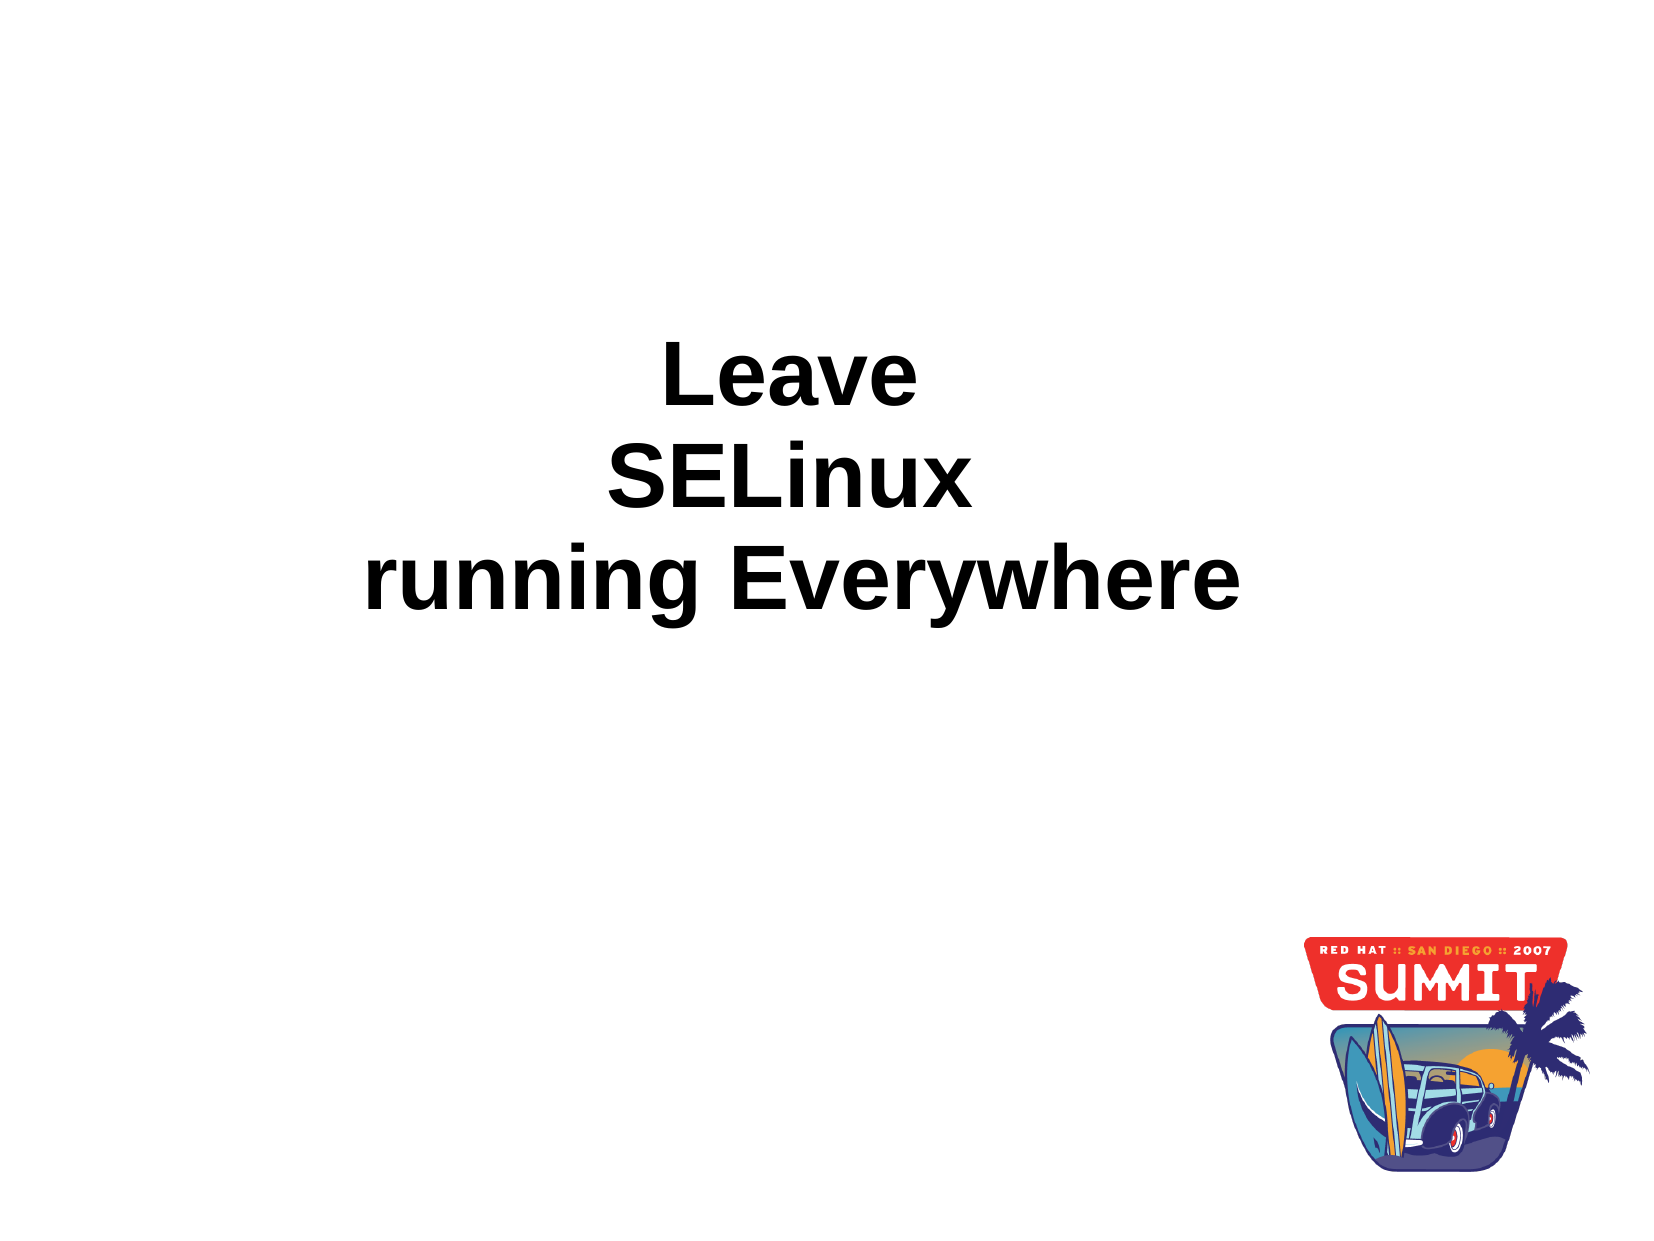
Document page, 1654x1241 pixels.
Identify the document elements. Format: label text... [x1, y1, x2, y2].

picture [1304, 937, 1590, 1172]
title Leave SELinux running Everywhere [100, 164, 1506, 788]
